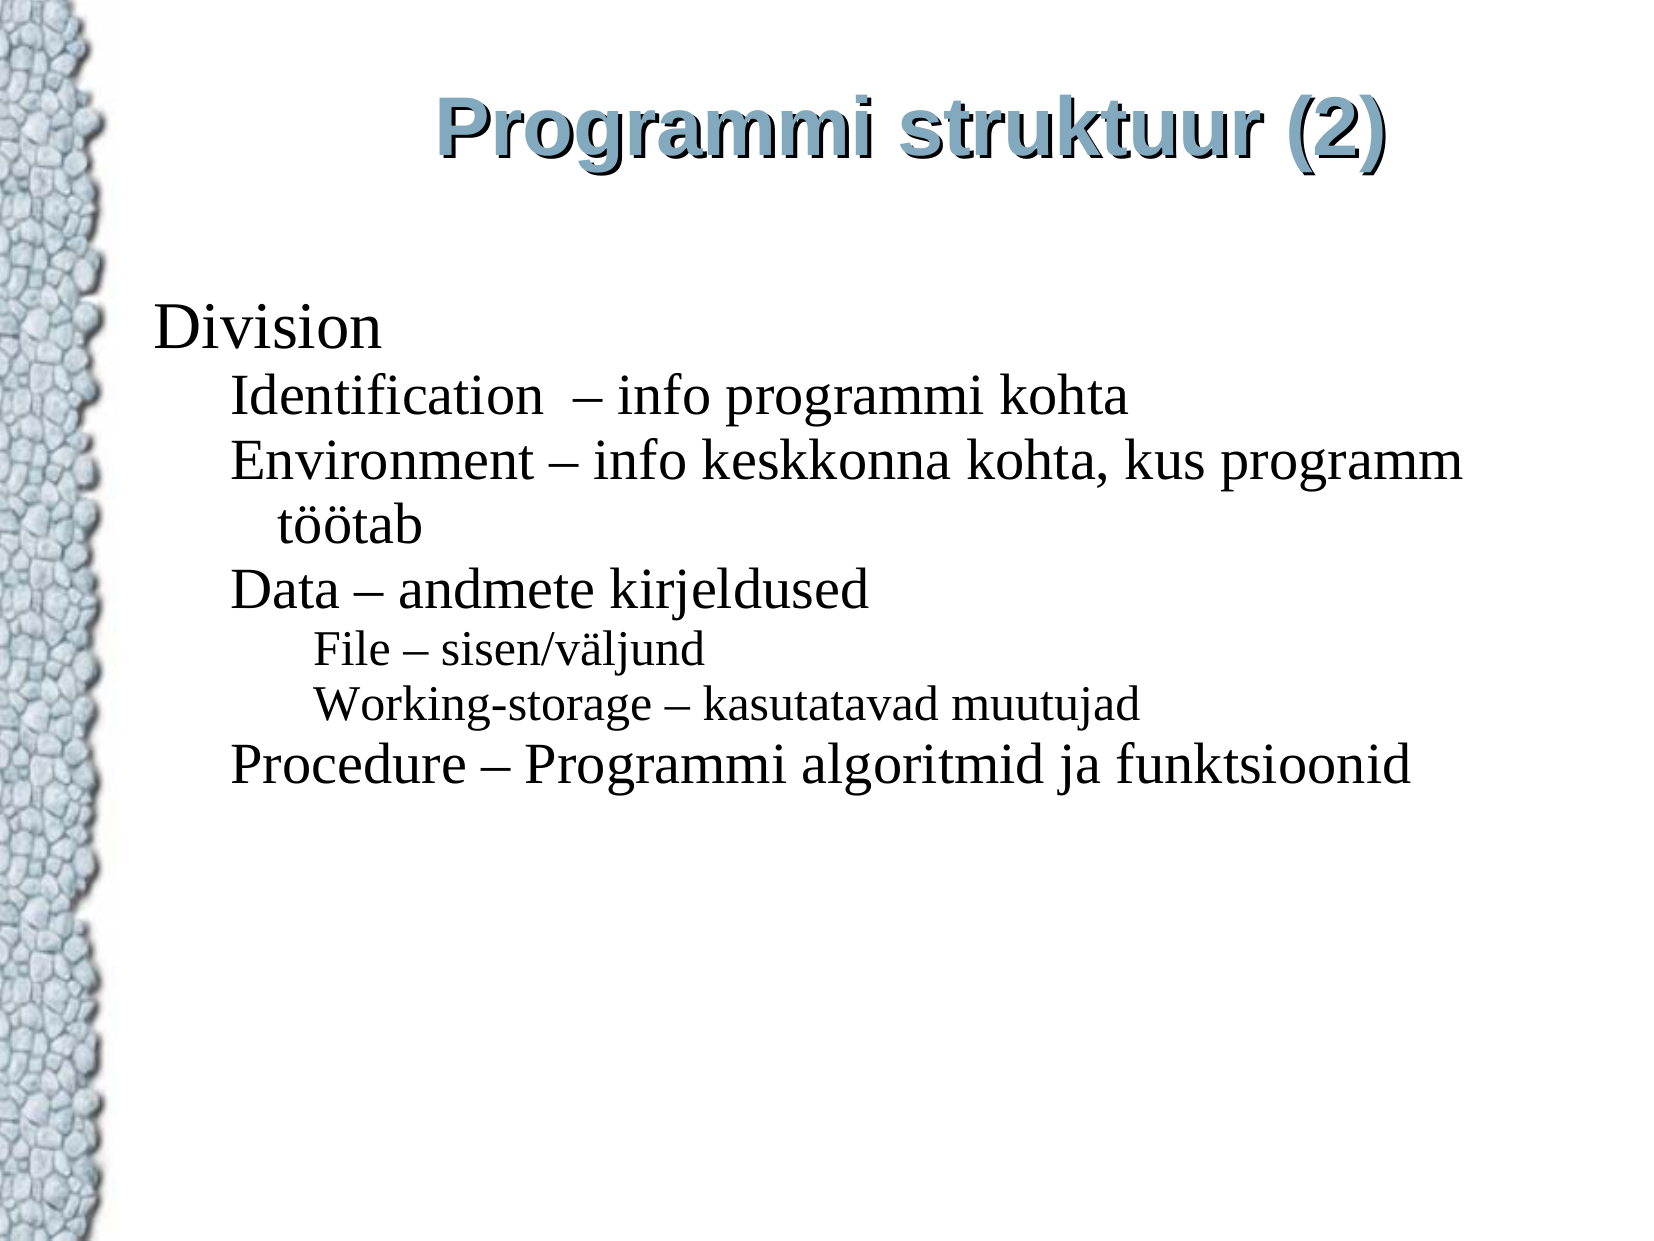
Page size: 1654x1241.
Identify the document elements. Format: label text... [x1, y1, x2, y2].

list Division Identification – info programmi kohta Environment – info keskkonna kohta, kus programm töötab Data – andmete kirjeldused File – sisen/väljund Working-storage – kasutatavad muutujad Procedure – Programmi algoritmid ja funktsioonid [135, 288, 1625, 1093]
picture [0, 0, 131, 1241]
title Programmi struktuur (2) [205, 35, 1618, 223]
